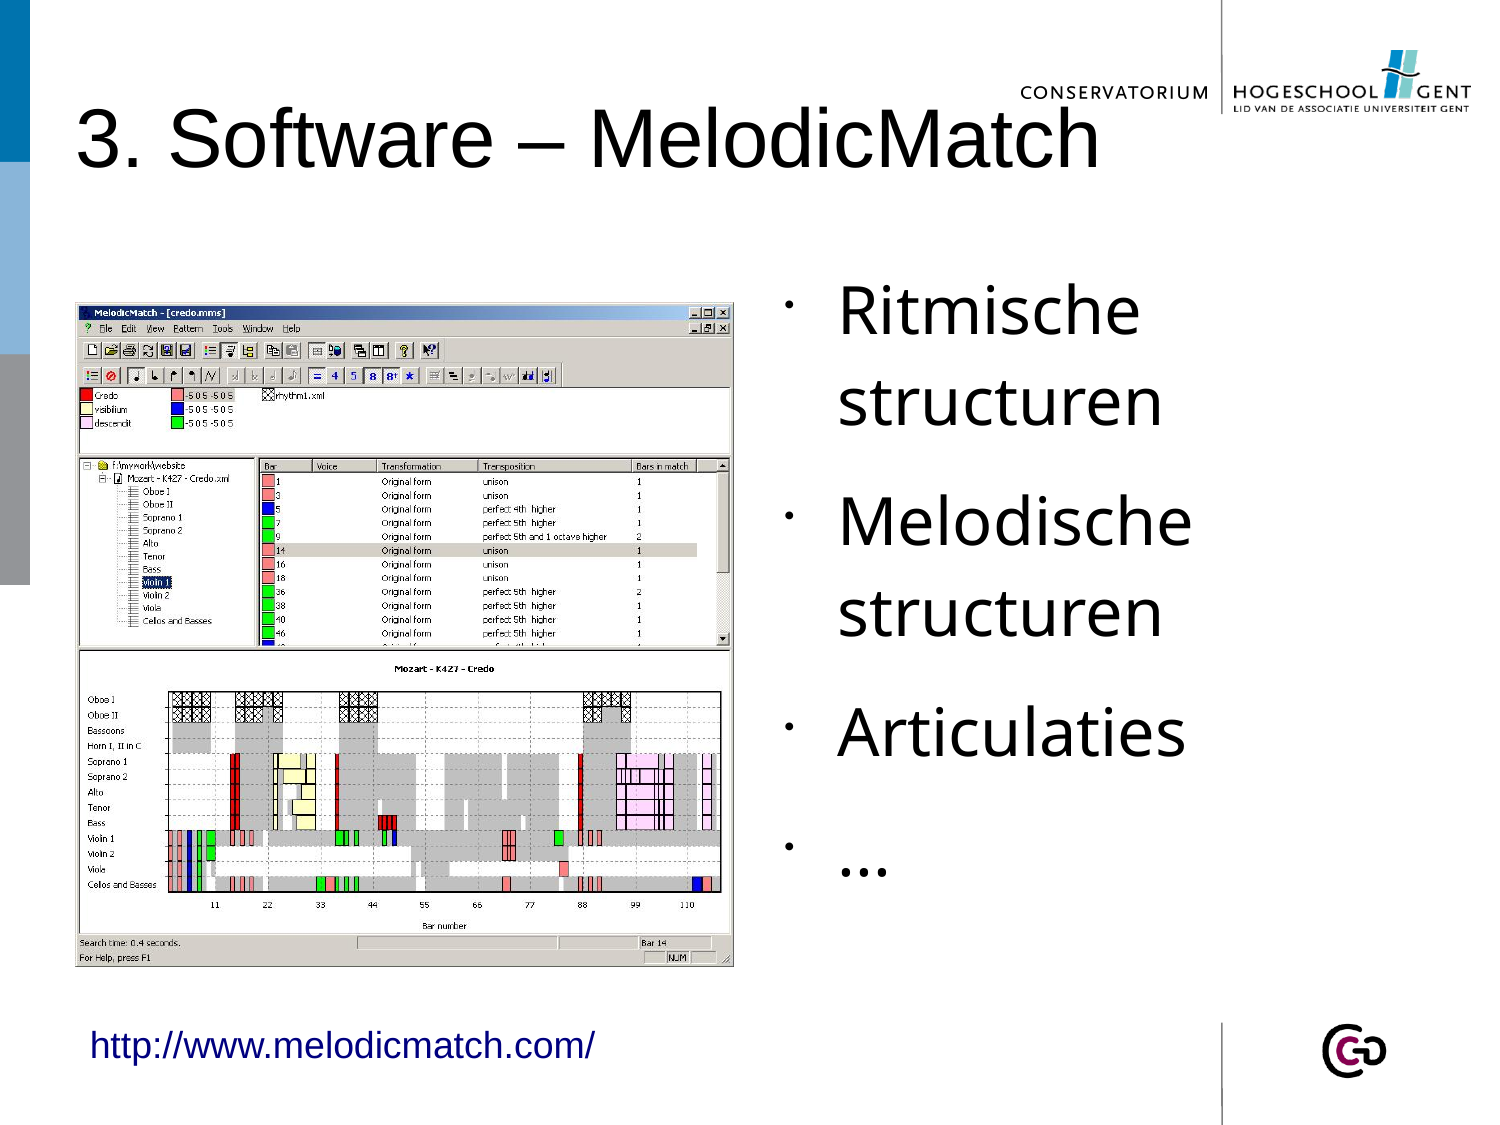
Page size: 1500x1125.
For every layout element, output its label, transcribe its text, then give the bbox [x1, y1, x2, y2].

text_box http://www.melodicmatch.com/ [75, 1017, 713, 1088]
picture [1298, 1011, 1410, 1090]
picture [75, 302, 734, 967]
title 3. Software – MelodicMatch [75, 44, 1425, 233]
picture [0, 162, 30, 585]
picture [1425, 50, 1471, 112]
list Ritmische structuren Melodische structuren Articulaties ... [766, 263, 1426, 991]
